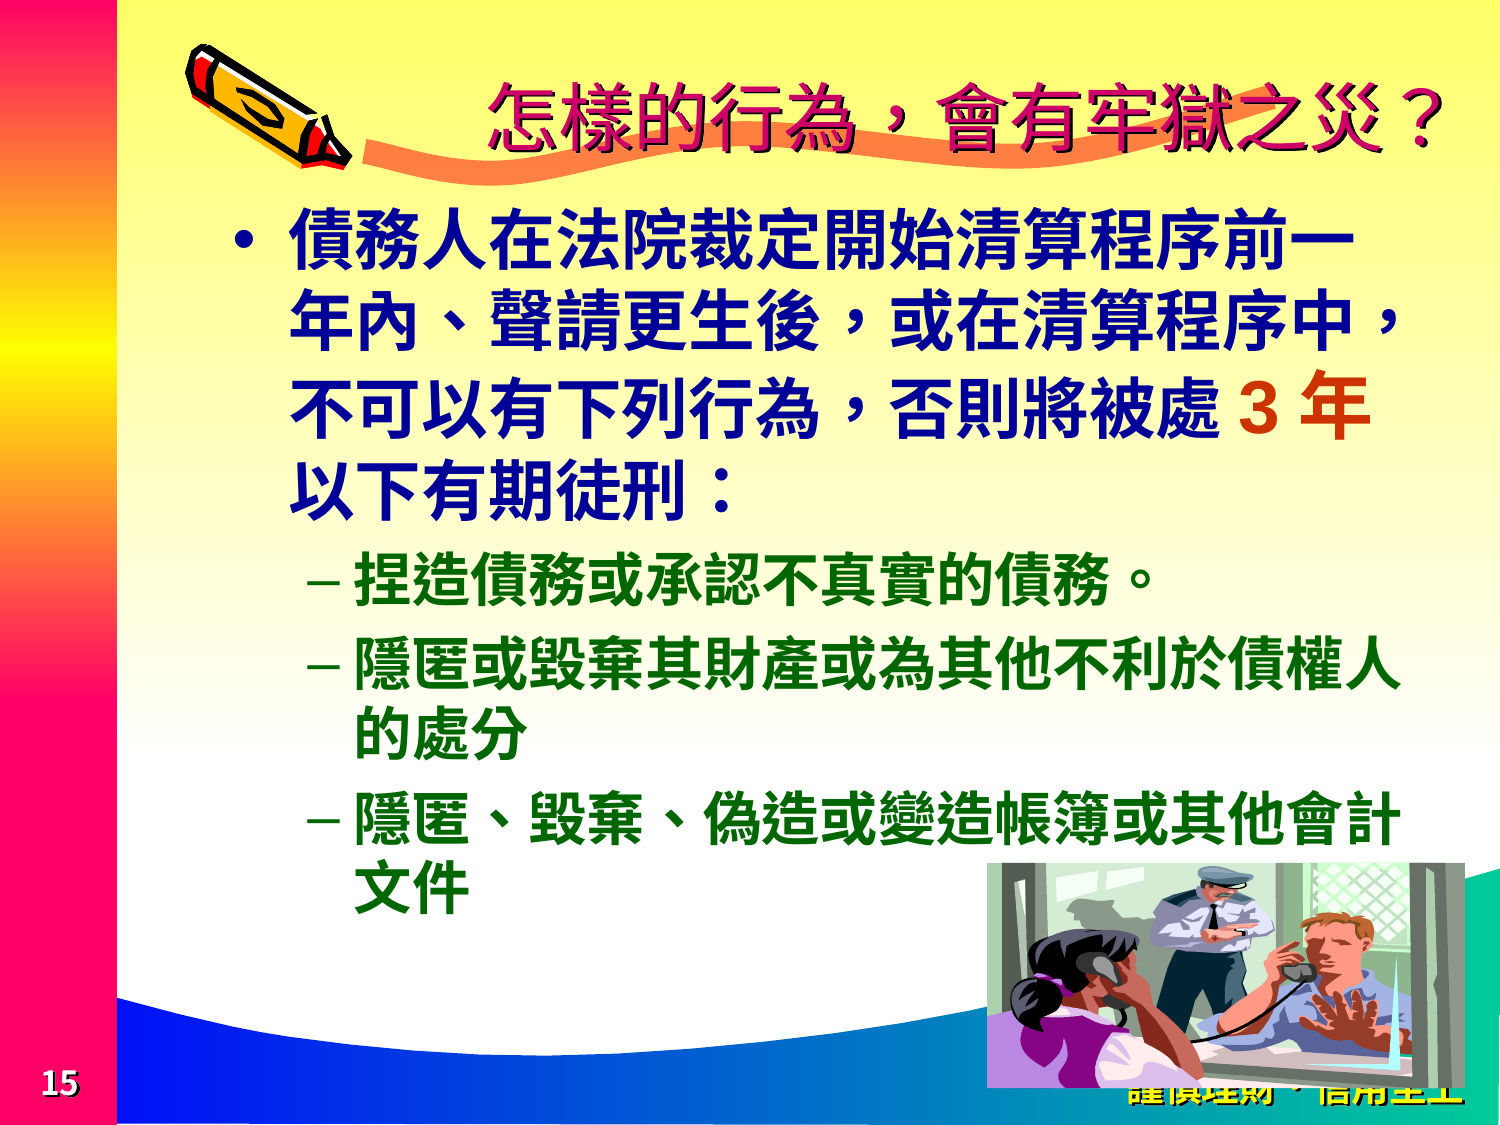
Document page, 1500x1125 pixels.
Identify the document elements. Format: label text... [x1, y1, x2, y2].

list 債務人在法院裁定開始清算程序前一年內、聲請更生後，或在清算程序中，不可以有下列行為，否則將被處3年以下有期徒刑： 捏造債務或承認不真實的債務。 隱匿或毀棄其財產或為其他不利於債權人的處分 隱匿、毀棄、偽造或變造帳簿或其他會計文件 [217, 190, 1438, 1021]
title 怎樣的行為，會有牢獄之災？ [469, 62, 1438, 163]
picture [987, 860, 1470, 1125]
